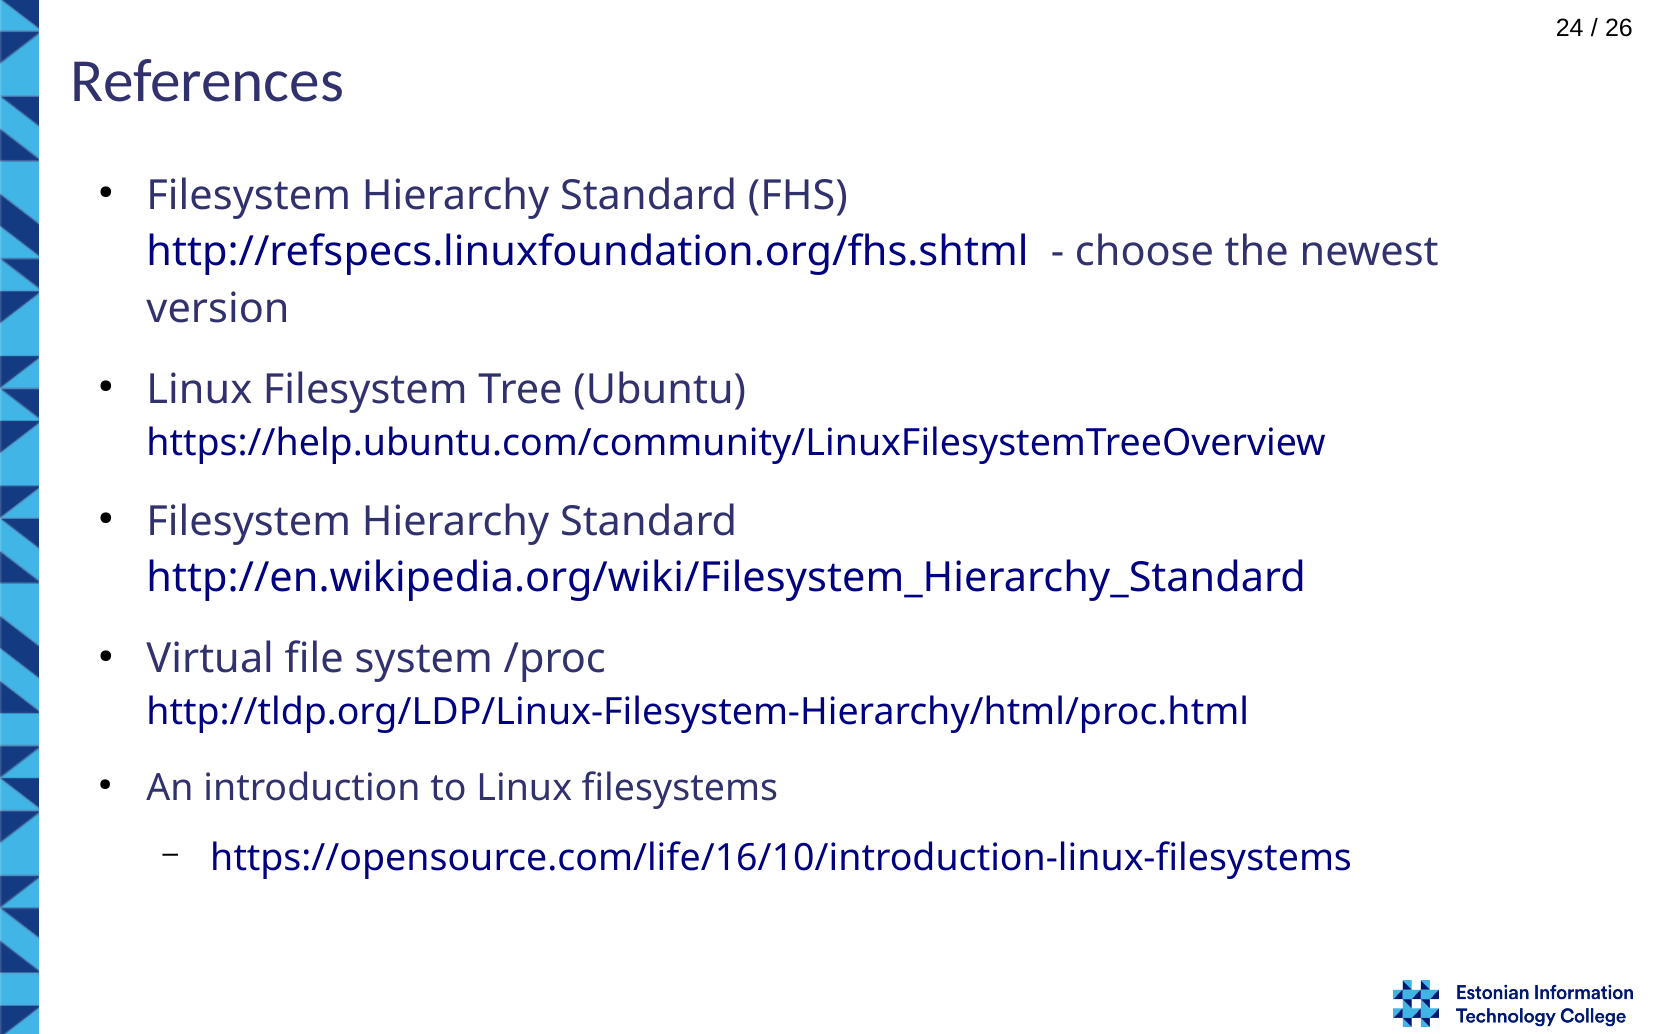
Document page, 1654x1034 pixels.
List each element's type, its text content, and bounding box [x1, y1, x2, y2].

title References [70, 41, 1630, 130]
picture [1393, 980, 1633, 1027]
list Filesystem Hierarchy Standard (FHS) http://refspecs.linuxfoundation.org/fhs.shtml - choose the newest version Linux Filesystem Tree (Ubuntu) https://help.ubuntu.com/community/LinuxFilesystemTreeOverview Filesystem Hierarchy Standard http://en.wikipedia.org/wiki/Filesystem_Hierarchy_Standard Virtual file system /proc http://tldp.org/LDP/Linux-Filesystem-Hierarchy/html/proc.html An introduction to Linux filesystems https://opensource.com/life/16/10/introduction-linux-filesystems [82, 165, 1538, 883]
